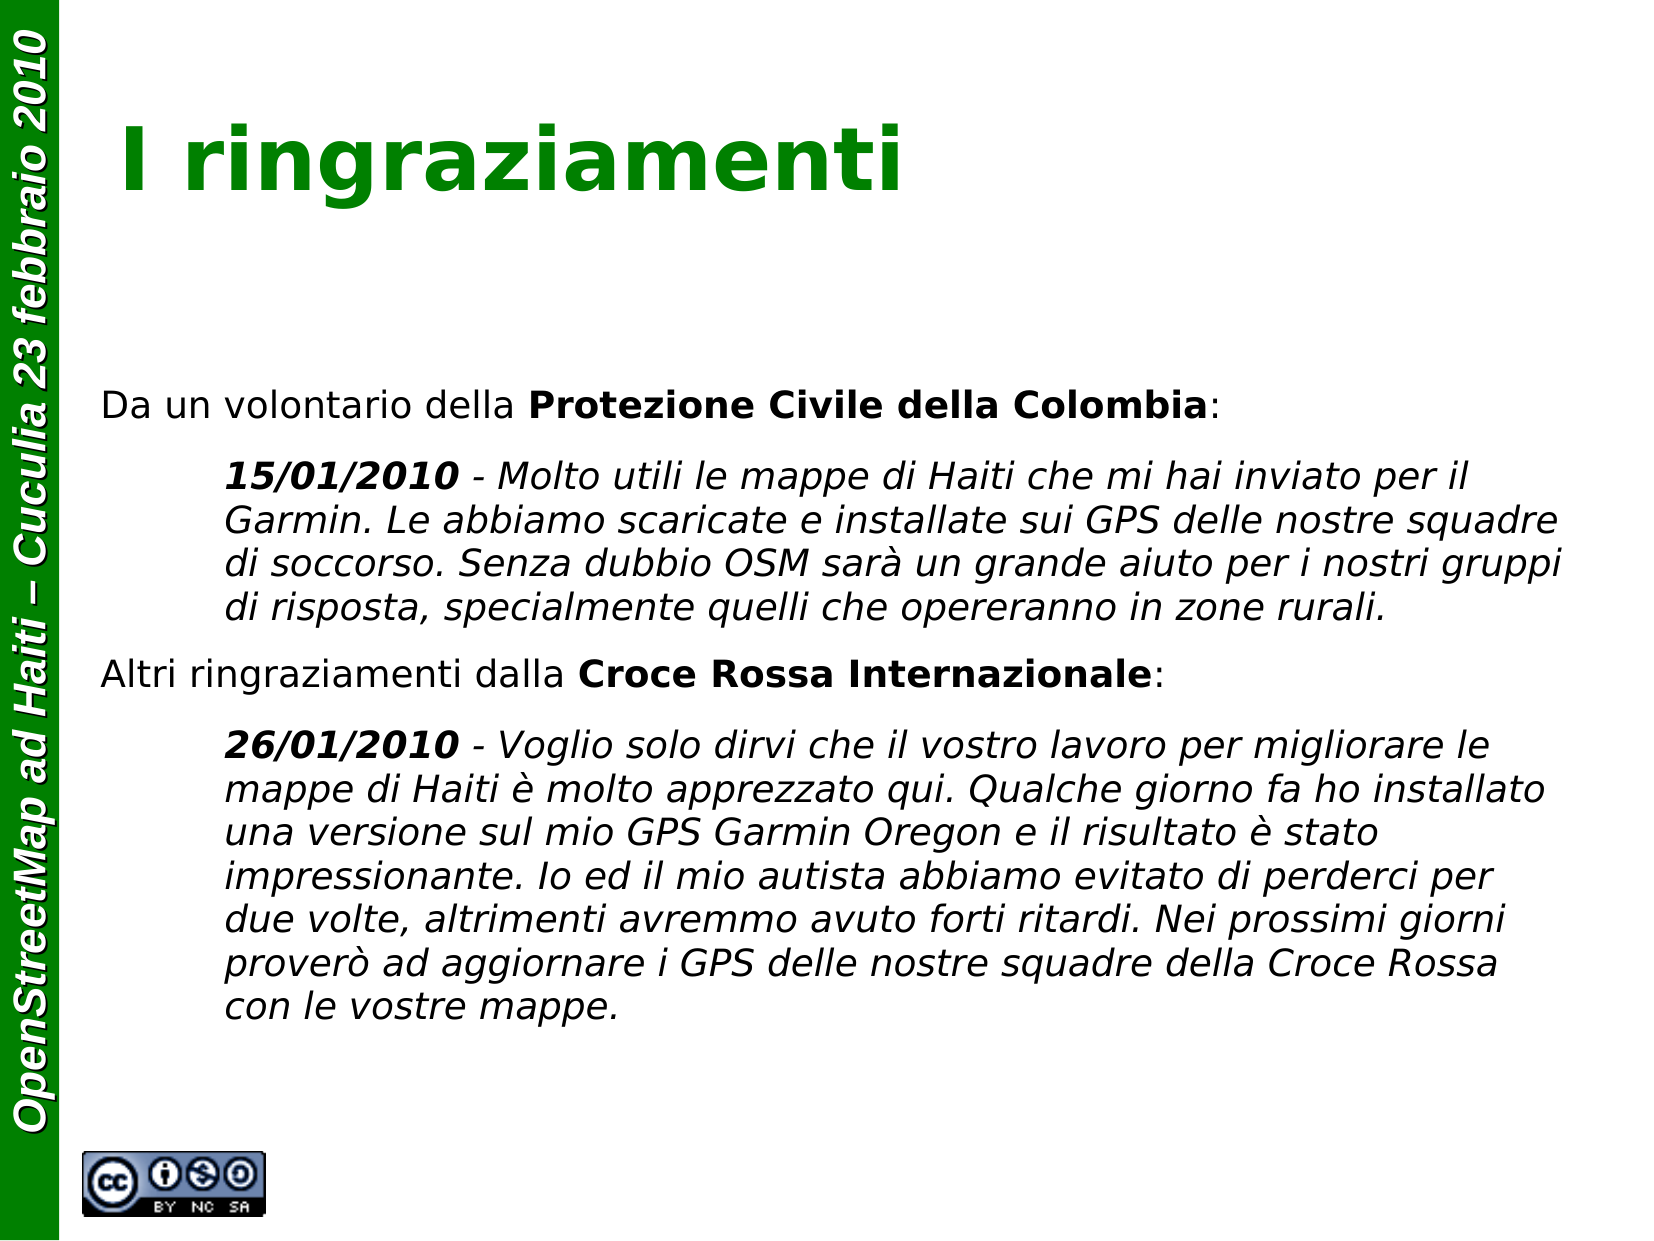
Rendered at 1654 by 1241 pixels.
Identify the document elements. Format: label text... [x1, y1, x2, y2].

picture [82, 1151, 266, 1217]
list Da un volontario della Protezione Civile della Colombia: 15/01/2010 - Molto utili le mappe di Haiti che mi hai inviato per il Garmin. Le abbiamo scaricate e installate sui GPS delle nostre squadre di soccorso. Senza dubbio OSM sarà un grande aiuto per i nostri gruppi di risposta, specialmente quelli che opereranno in zone rurali. Altri ringraziamenti dalla Croce Rossa Internazionale: 26/01/2010 - Voglio solo dirvi che il vostro lavoro per migliorare le mappe di Haiti è molto apprezzato qui. Qualche giorno fa ho installato una versione sul mio GPS Garmin Oregon e il risultato è stato impressionante. Io ed il mio autista abbiamo evitato di perderci per due volte, altrimenti avremmo avuto forti ritardi. Nei prossimi giorni proverò ad aggiornare i GPS delle nostre squadre della Croce Rossa con le vostre mappe. [82, 383, 1571, 1094]
title I ringraziamenti [118, 64, 1394, 257]
